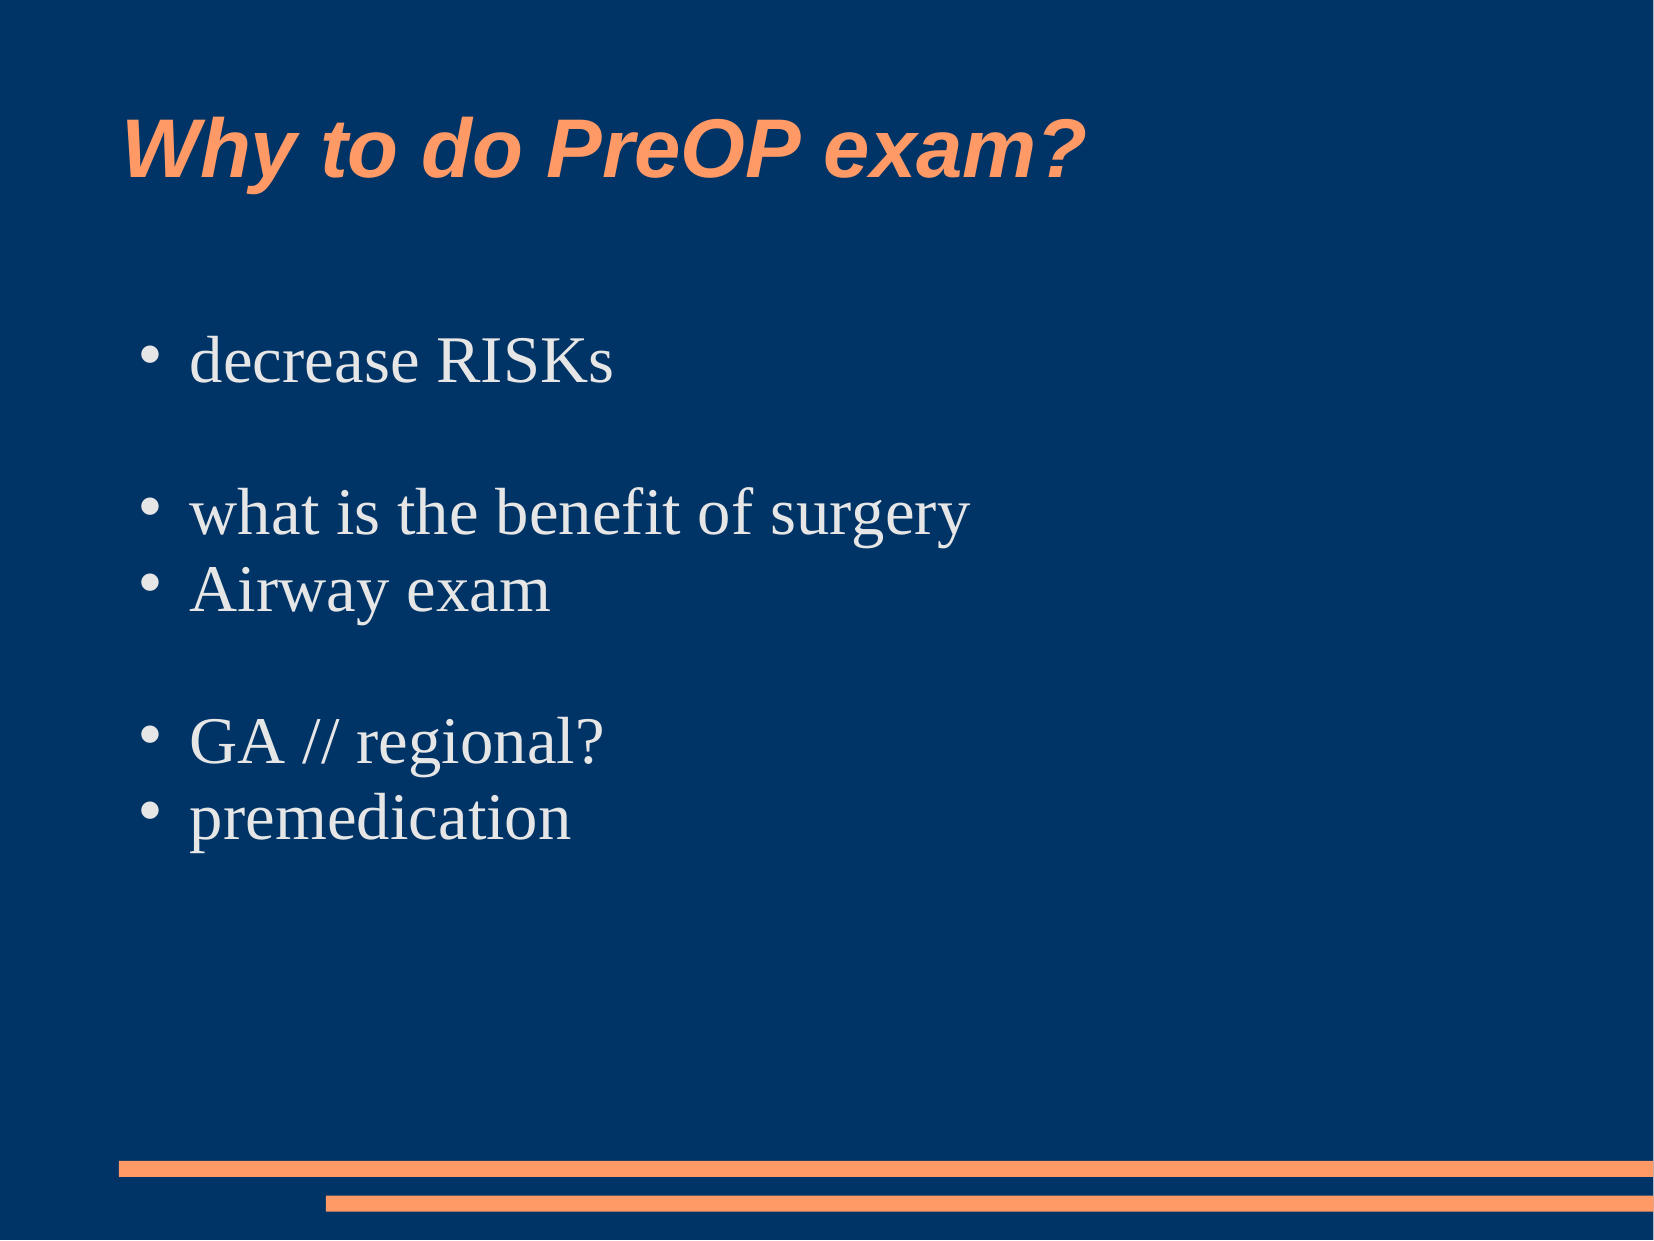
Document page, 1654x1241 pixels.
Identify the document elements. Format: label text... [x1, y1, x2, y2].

list decrease RISKs what is the benefit of surgery Airway exam GA // regional? premedication [121, 322, 1561, 1133]
title Why to do PreOP exam? [121, 46, 1534, 254]
